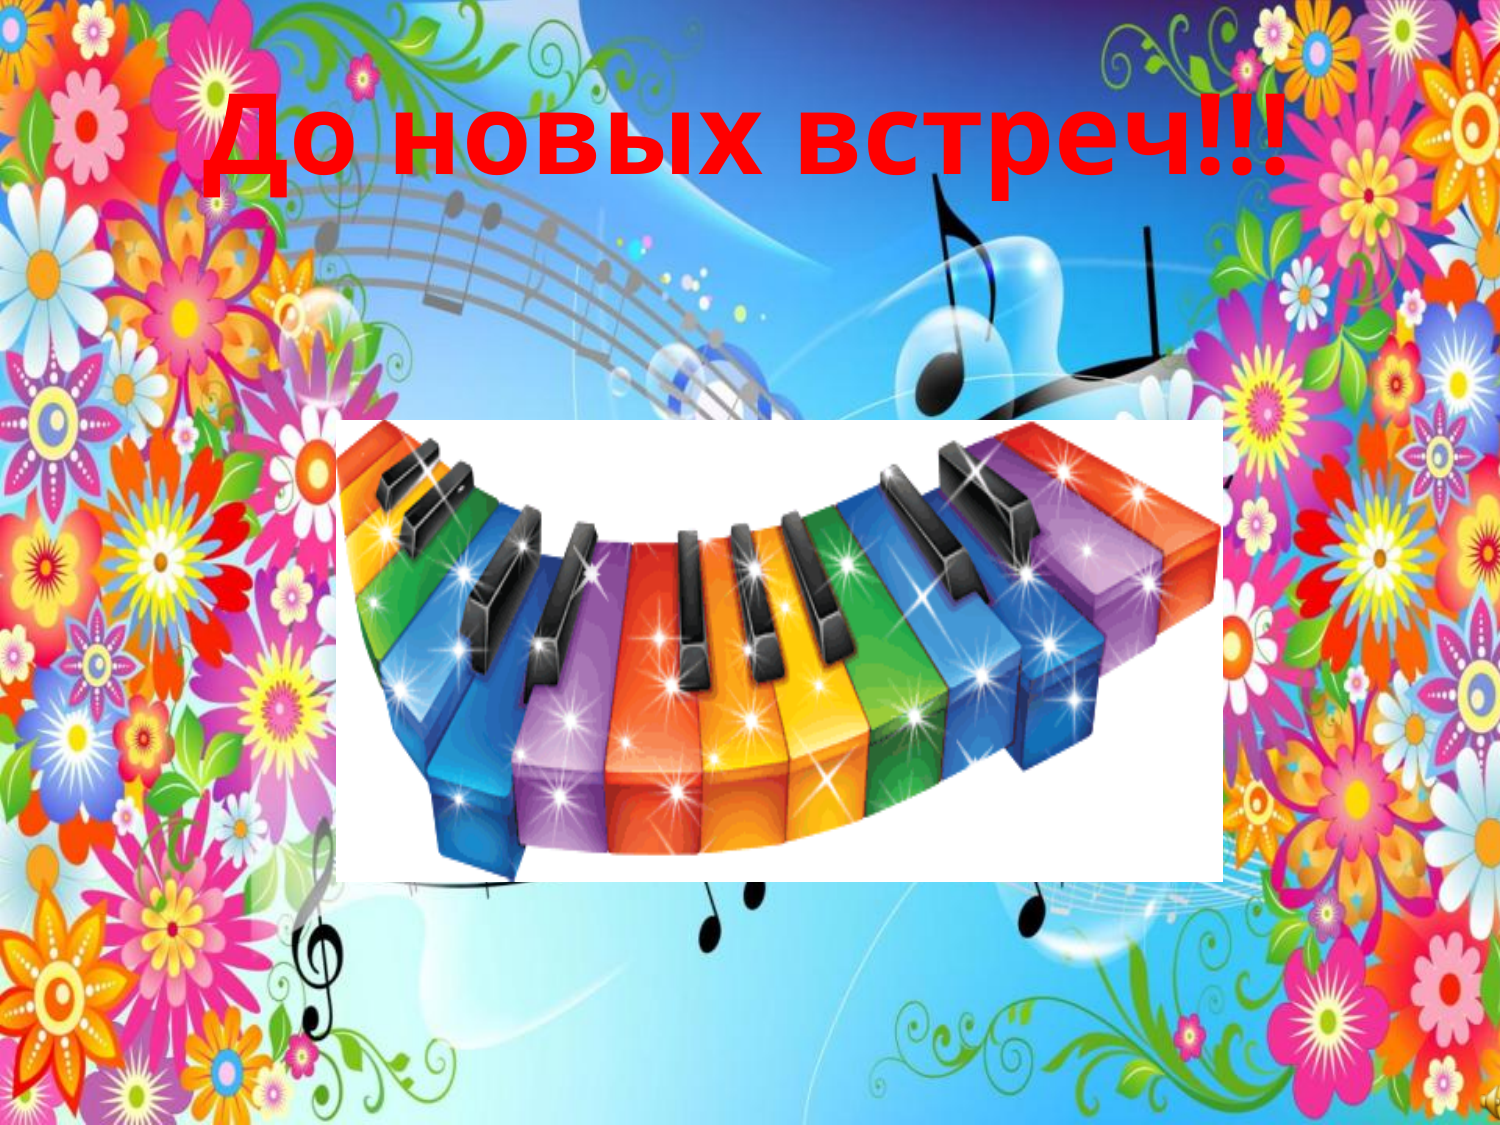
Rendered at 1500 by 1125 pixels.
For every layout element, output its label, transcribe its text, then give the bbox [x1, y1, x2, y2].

picture [0, 0, 1500, 1125]
text_box До новых встреч!!! [188, 54, 1307, 205]
